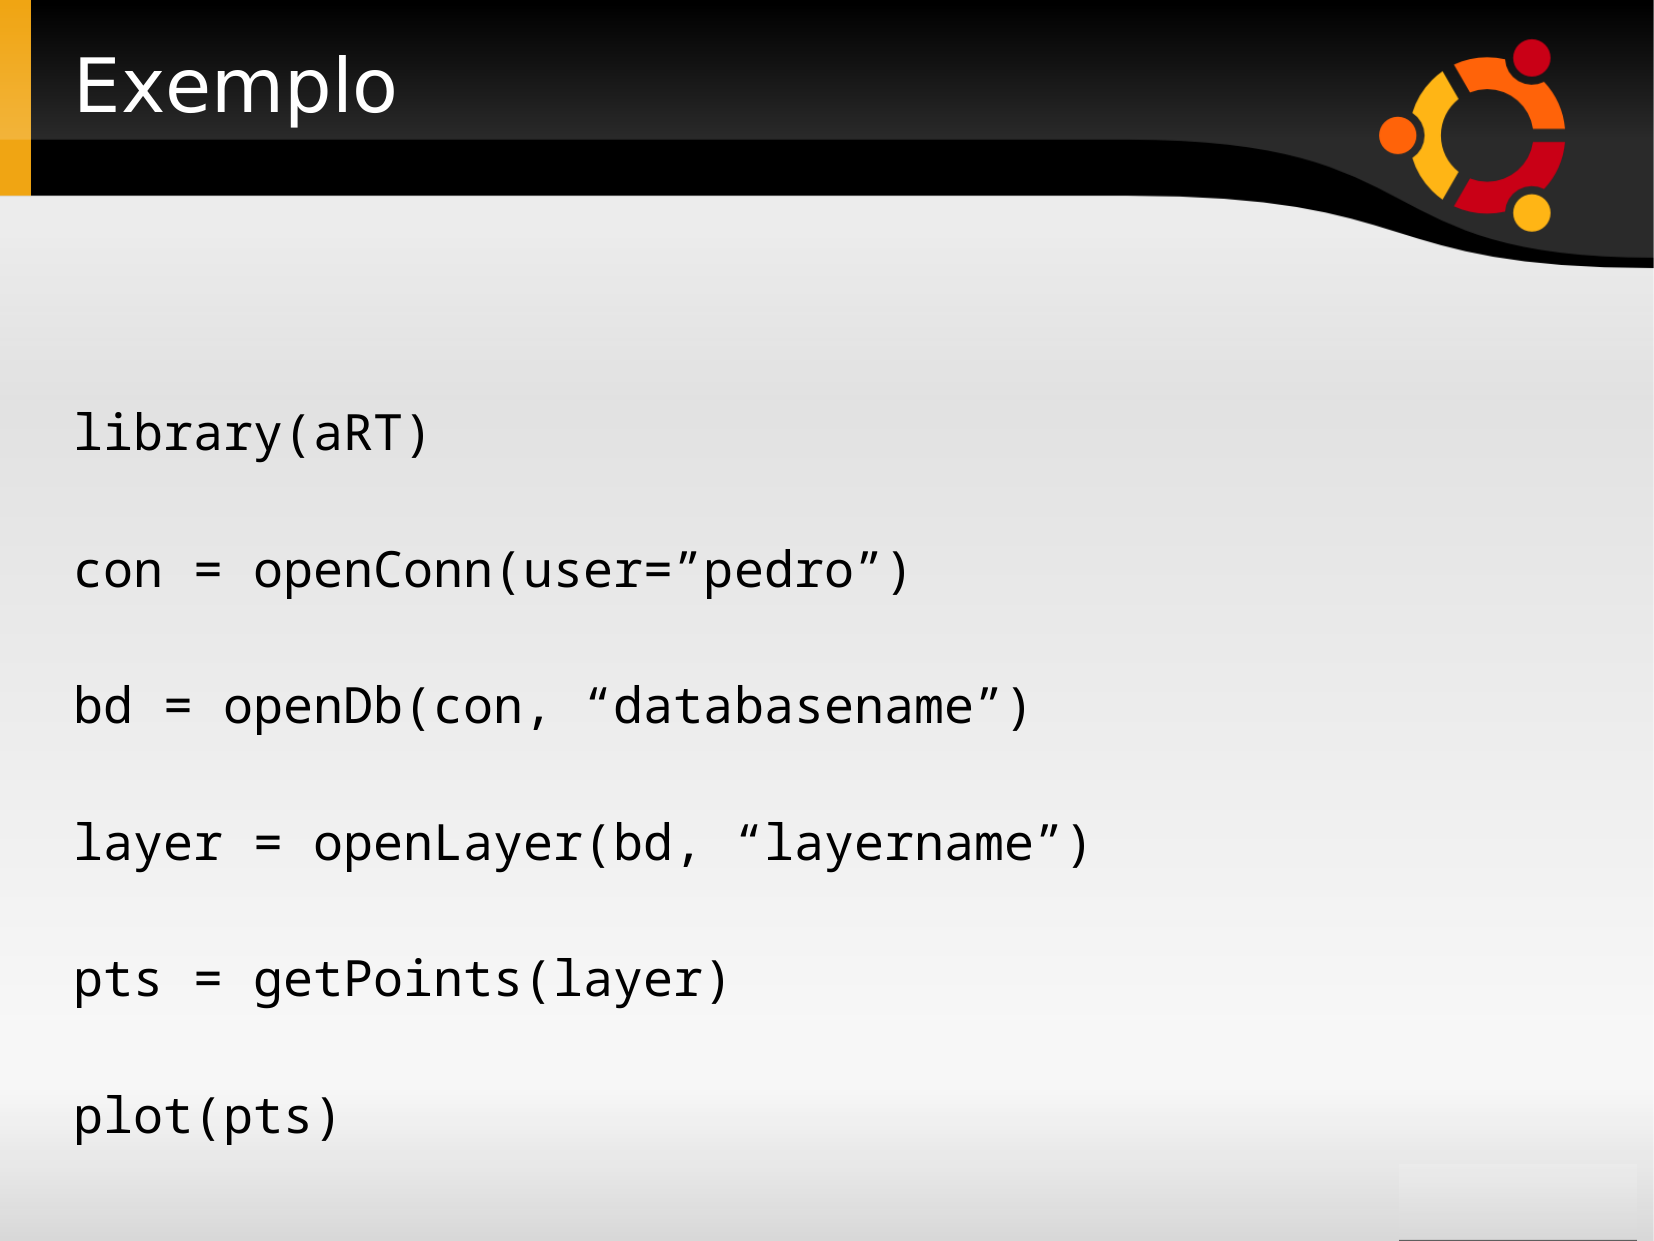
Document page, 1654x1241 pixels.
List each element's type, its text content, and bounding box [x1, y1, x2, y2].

picture [0, 0, 1654, 1241]
text_box Exemplo [59, 35, 1418, 138]
text_box library(aRT) con = openConn(user=”pedro”) bd = openDb(con, “databasename”) layer = openLayer(bd, “layername”) pts = getPoints(layer) plot(pts) [59, 389, 1625, 1241]
